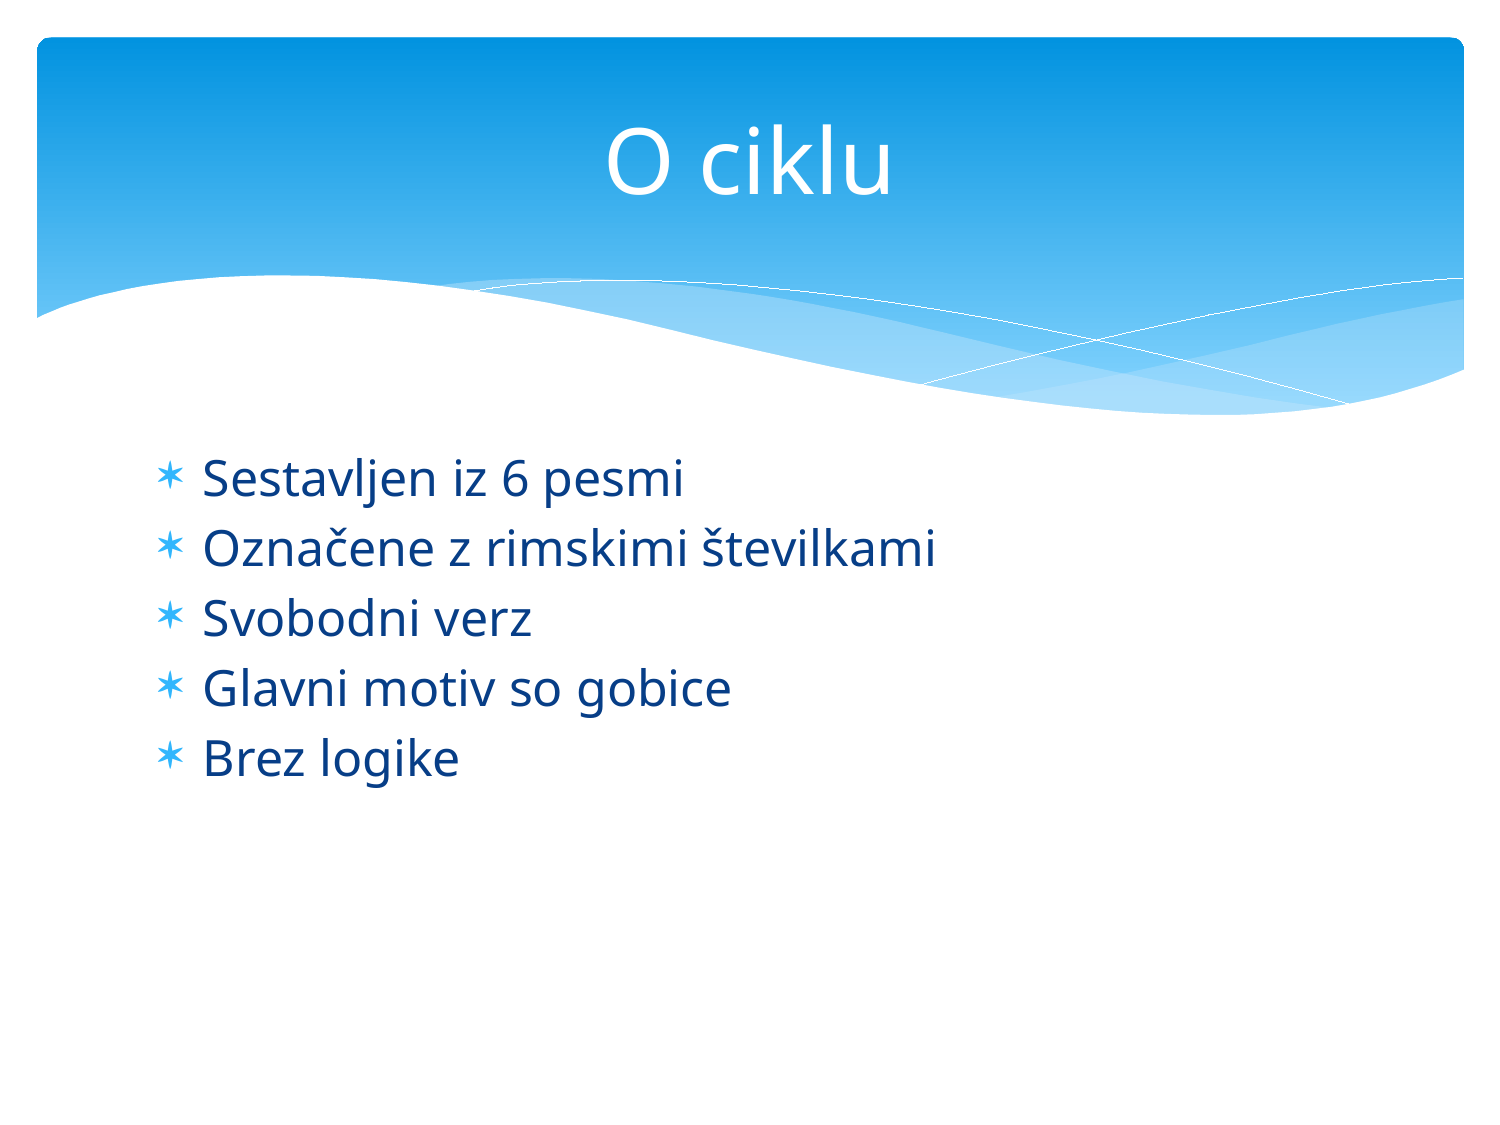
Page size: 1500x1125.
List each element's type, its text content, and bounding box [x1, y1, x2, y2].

list Sestavljen iz 6 pesmi Označene z rimskimi številkami Svobodni verz Glavni motiv so gobice Brez logike [142, 438, 1359, 1005]
title O ciklu [75, 55, 1425, 261]
